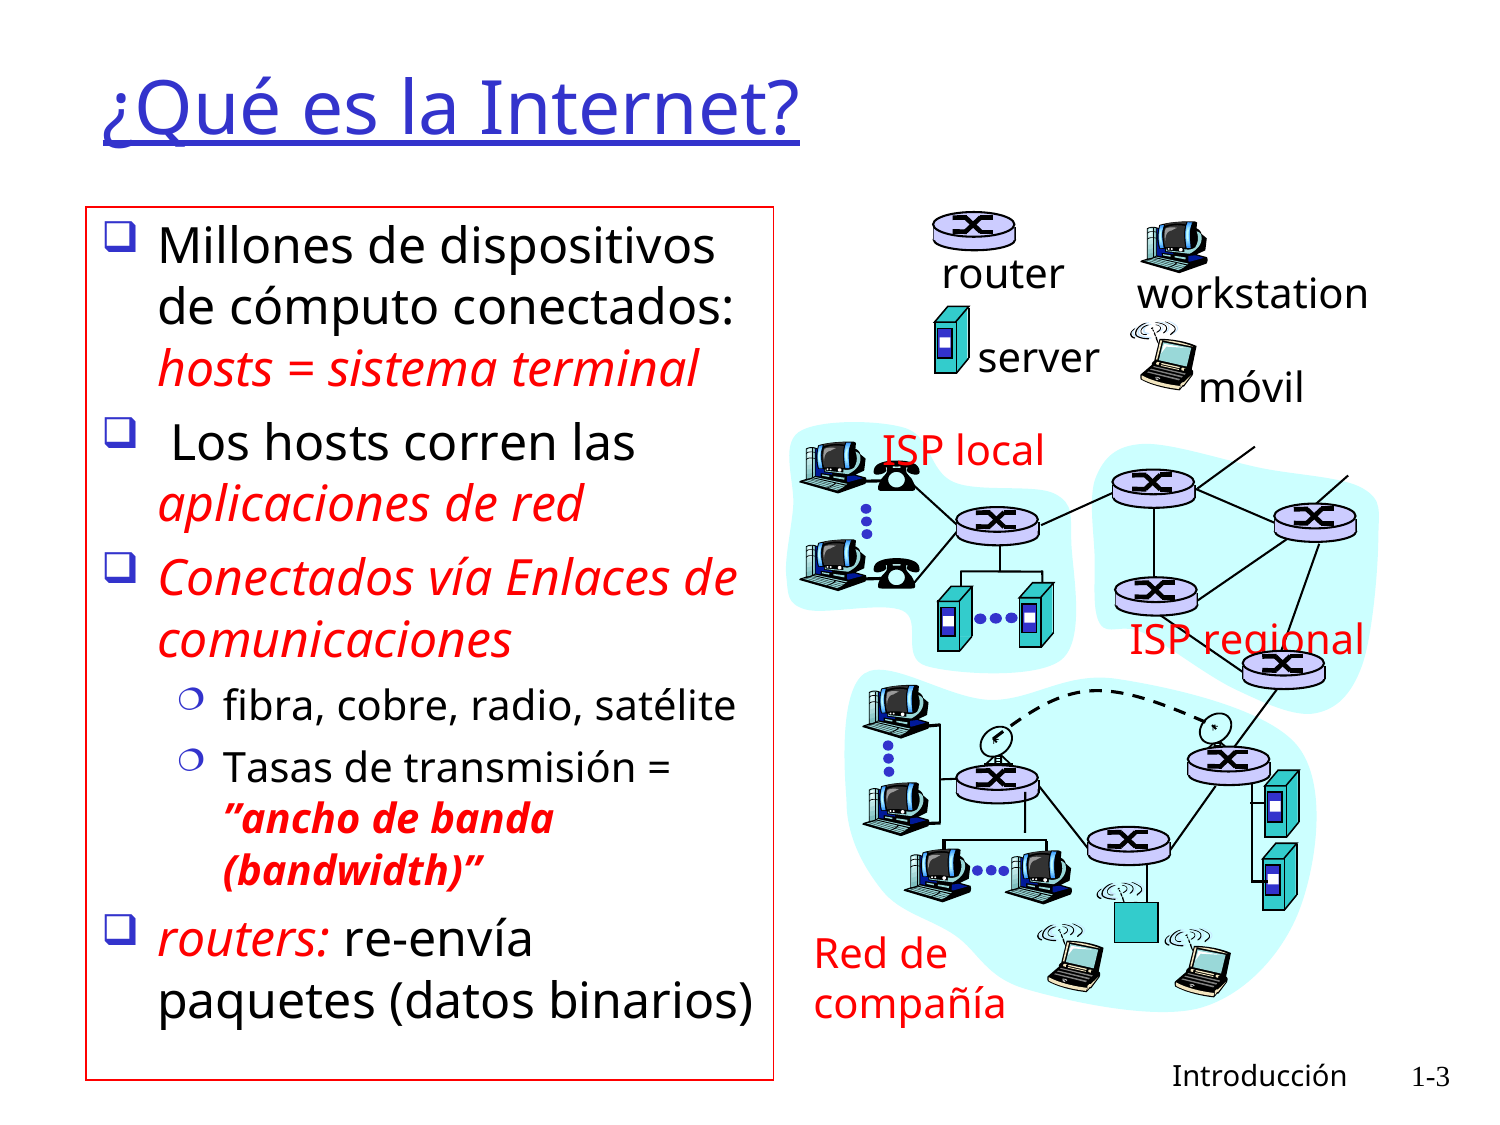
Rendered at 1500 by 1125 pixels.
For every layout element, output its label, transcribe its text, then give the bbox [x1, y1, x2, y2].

text_box [1203, 650, 1360, 714]
text_box Red de compañía [798, 919, 1022, 1036]
picture [1129, 326, 1197, 391]
picture [862, 684, 931, 739]
picture [862, 781, 931, 837]
title ¿Qué es la Internet? [87, 16, 1463, 196]
picture [1004, 849, 1073, 905]
picture [1164, 927, 1231, 998]
text_box [934, 306, 969, 374]
picture [903, 848, 973, 903]
text_box móvil [1183, 353, 1320, 419]
picture [873, 558, 920, 589]
text_box [844, 669, 1317, 1013]
text_box server [962, 322, 1116, 389]
picture [799, 441, 868, 494]
text_box [933, 212, 1015, 238]
text_box ISP regional [1114, 605, 1381, 671]
picture [873, 482, 917, 491]
picture [913, 482, 920, 488]
picture [1198, 712, 1233, 750]
picture [979, 725, 1014, 766]
picture [1037, 880, 1146, 993]
text_box ISP local [867, 416, 1061, 482]
list Millones de dispositivos de cómputo conectados: hosts = sistema terminal Los hosts corren las aplicaciones de red Conectados vía Enlaces de comunicaciones fibra, cobre, radio, satélite Tasas de transmisión = ”ancho de banda (bandwidth)” routers: re-envía paquetes (datos binarios) [86, 207, 774, 1081]
text_box [1091, 443, 1379, 630]
text_box Introducción [887, 1050, 1362, 1125]
text_box 1-<number> [1362, 1050, 1466, 1125]
text_box router [926, 238, 1081, 305]
picture [1148, 880, 1159, 902]
text_box workstation [1122, 259, 1385, 326]
text_box [785, 422, 1077, 674]
picture [799, 538, 868, 592]
picture [1140, 220, 1209, 259]
